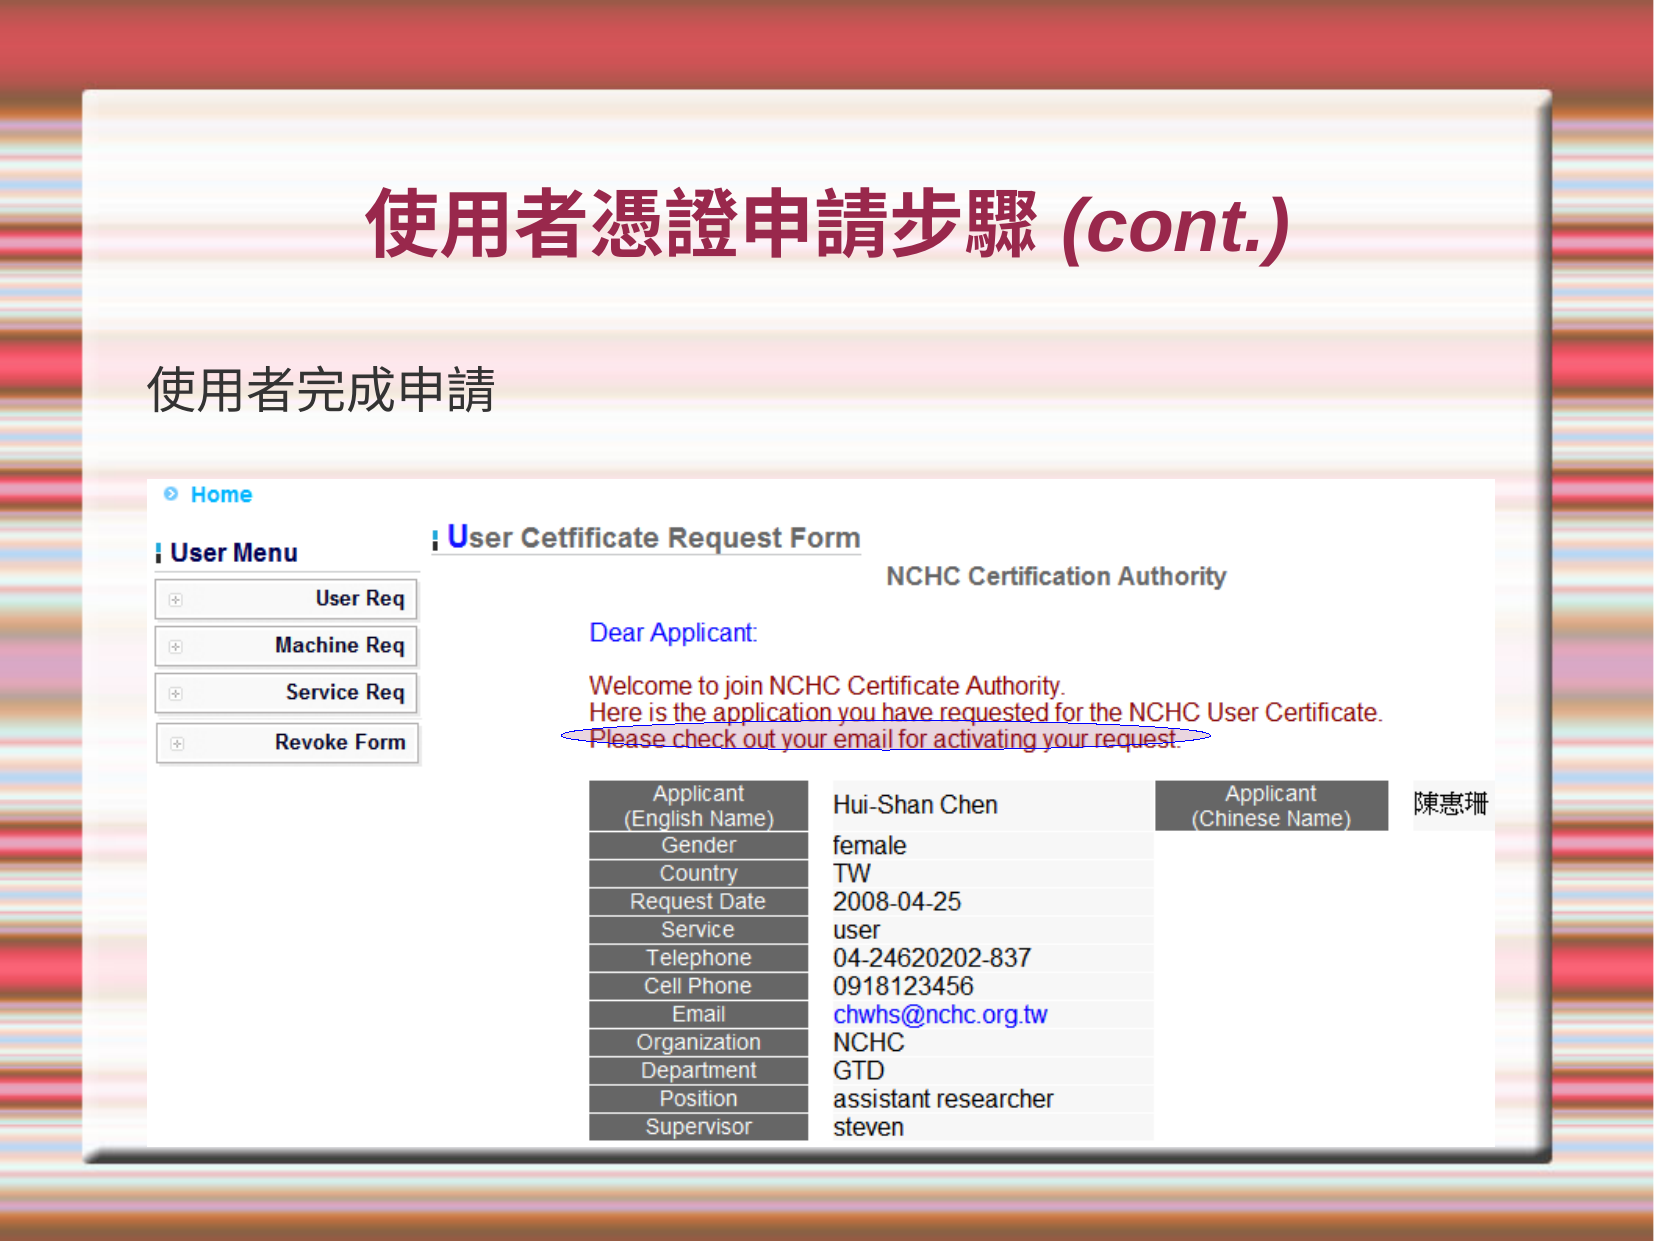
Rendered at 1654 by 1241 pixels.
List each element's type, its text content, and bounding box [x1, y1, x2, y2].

text_box [561, 720, 1211, 751]
title 使用者憑證申請步驟(cont.) [121, 122, 1534, 315]
list 使用者完成申請 [134, 350, 1516, 1118]
picture [0, 0, 1654, 1241]
